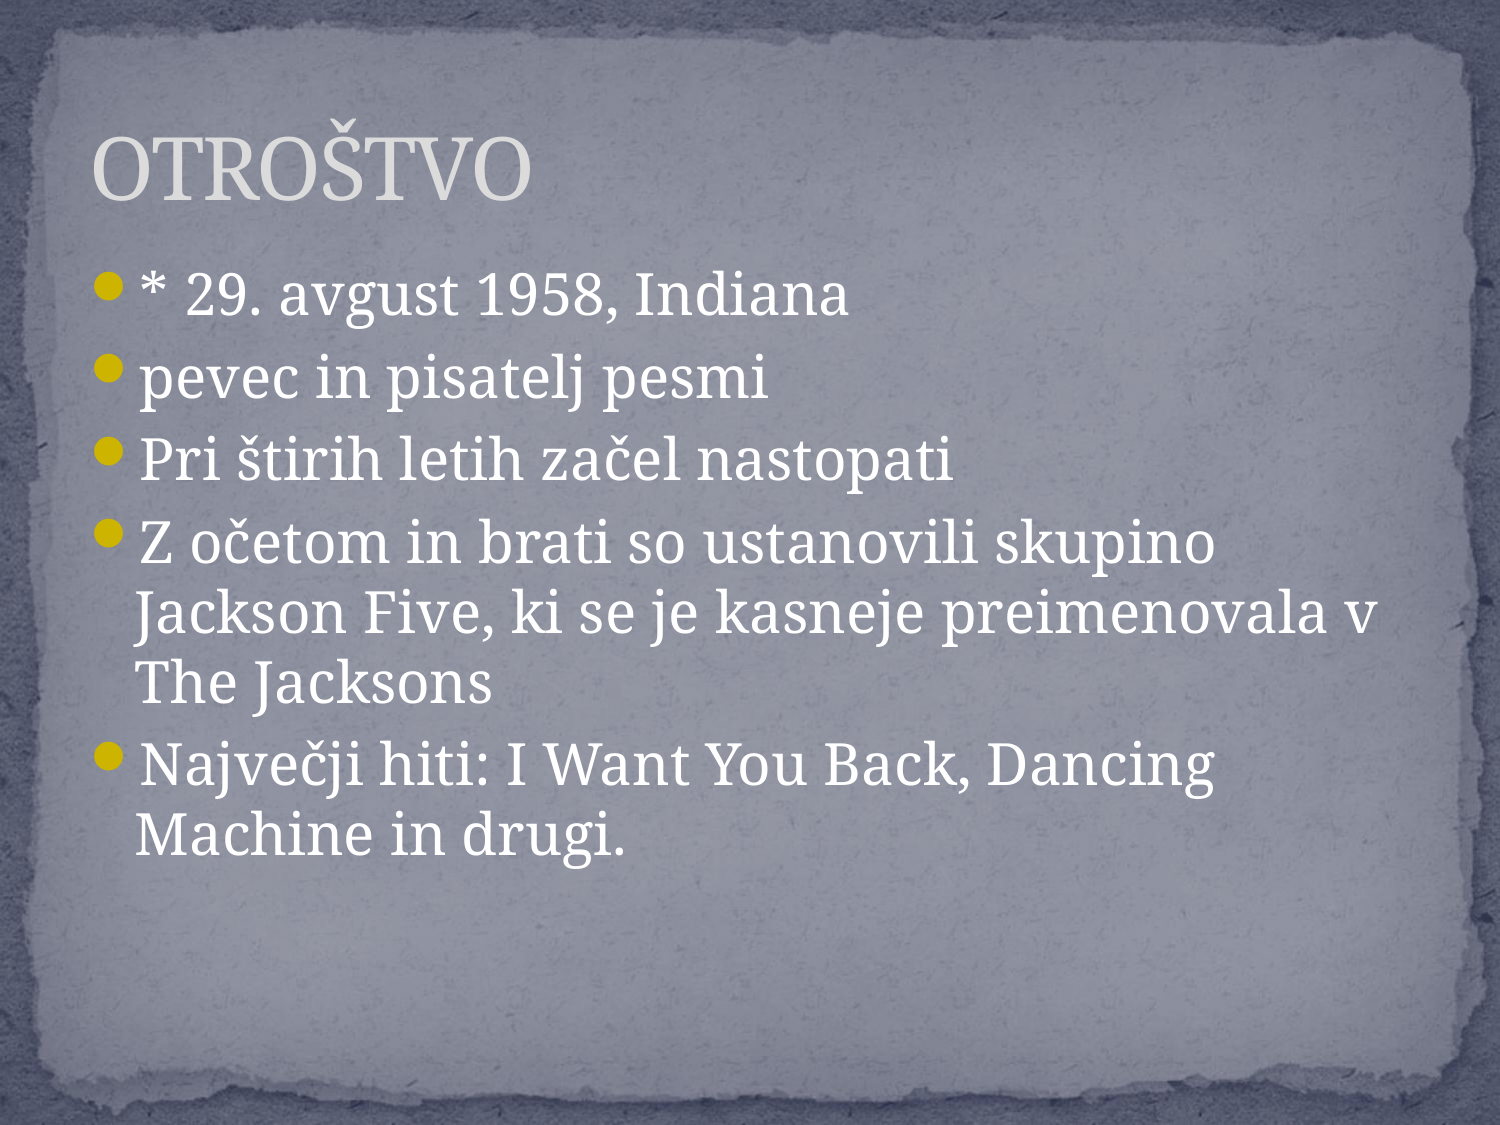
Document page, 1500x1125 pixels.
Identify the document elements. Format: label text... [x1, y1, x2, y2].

title OTROŠTVO [75, 24, 1425, 225]
picture [0, 0, 1500, 1125]
list * 29. avgust 1958, Indiana pevec in pisatelj pesmi Pri štirih letih začel nastopati Z očetom in brati so ustanovili skupino Jackson Five, ki se je kasneje preimenovala v The Jacksons Največji hiti: I Want You Back, Dancing Machine in drugi. [75, 249, 1425, 1000]
